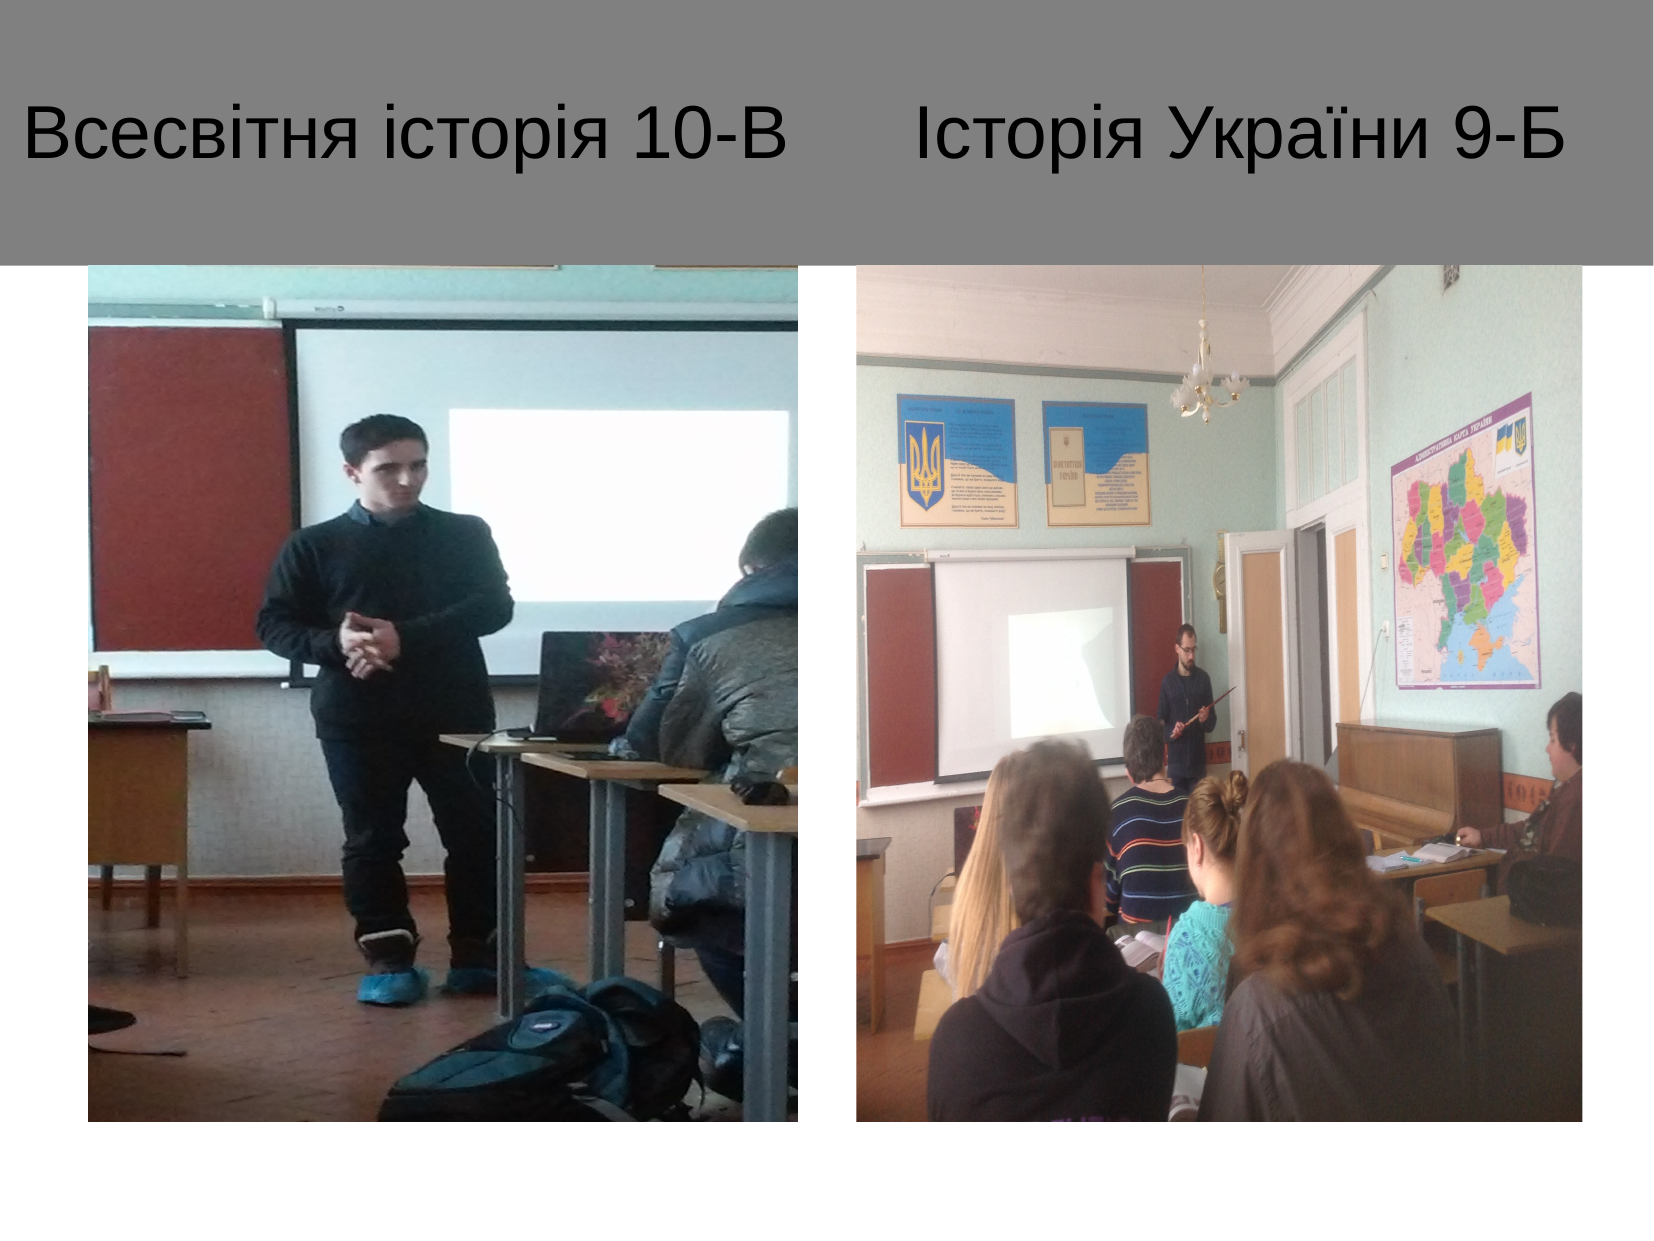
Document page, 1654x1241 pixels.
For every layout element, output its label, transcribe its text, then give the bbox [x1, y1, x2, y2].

picture [88, 265, 798, 1123]
title Всесвітня історія 10-В Історія України 9-Б [0, 0, 1654, 266]
picture [856, 265, 1583, 1123]
